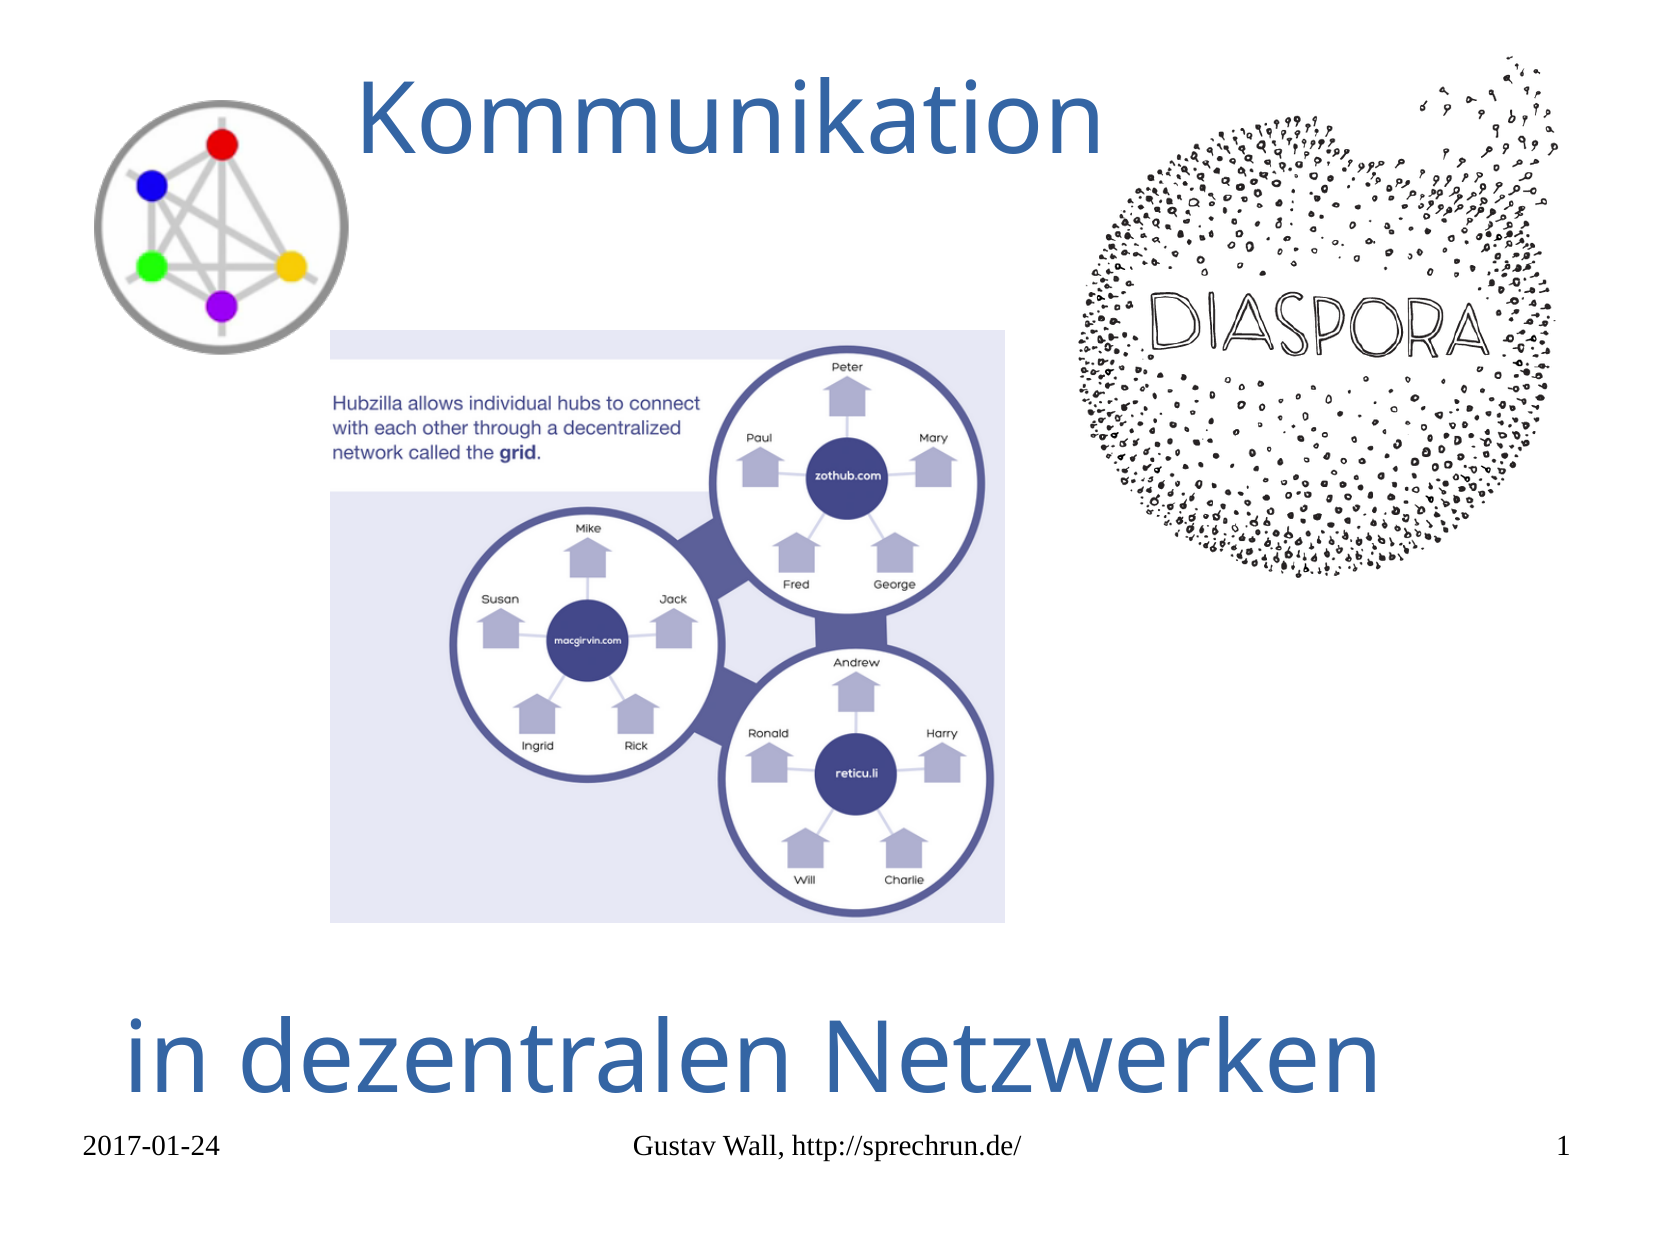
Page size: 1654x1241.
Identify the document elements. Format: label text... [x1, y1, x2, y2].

title Kommunikation [354, 11, 1630, 249]
picture [1074, 249, 1570, 583]
picture [88, 94, 1005, 923]
title in dezentralen Netzwerken [124, 950, 1542, 1188]
